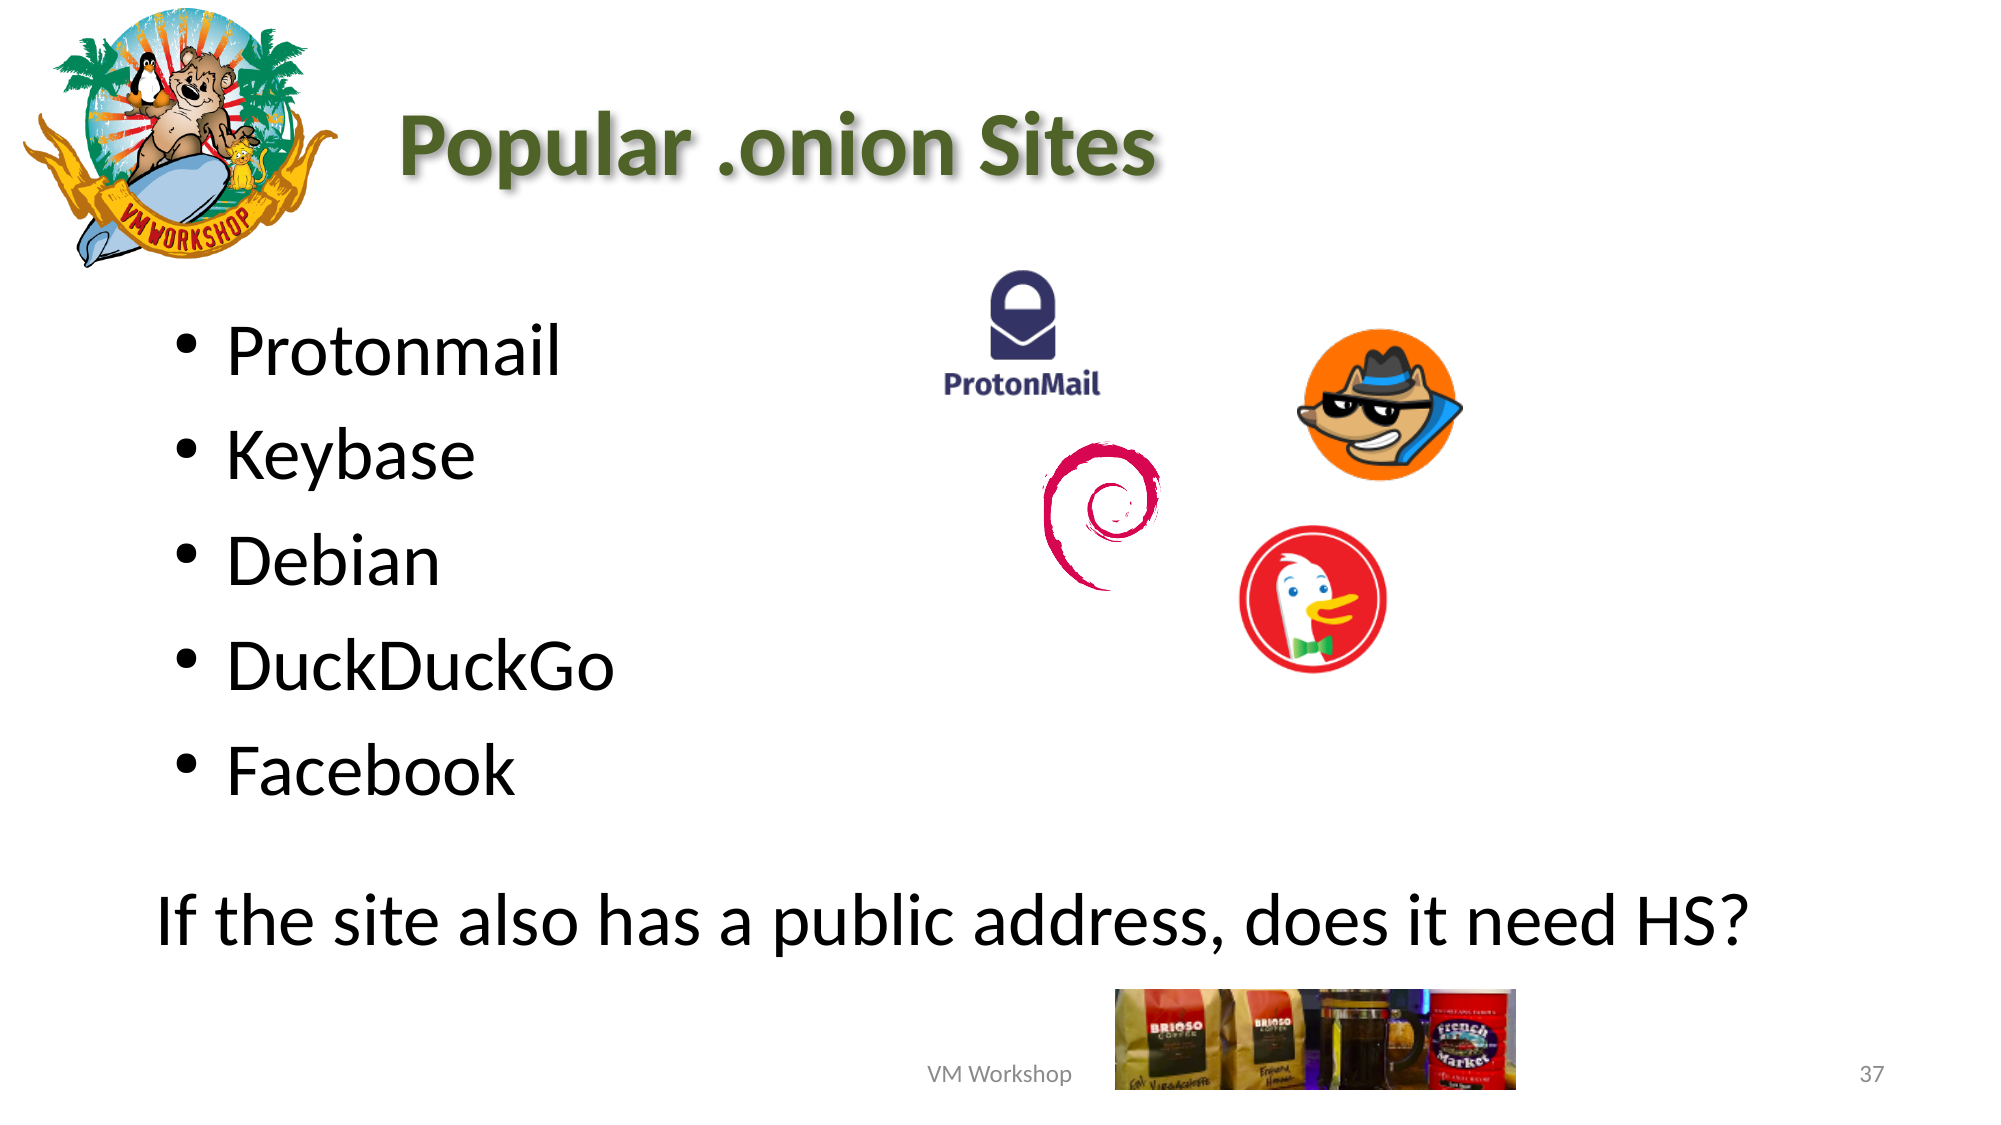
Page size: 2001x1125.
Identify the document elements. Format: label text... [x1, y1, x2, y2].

picture [1297, 322, 1463, 488]
list Protonmail Keybase Debian DuckDuckGo Facebook If the site also has a public address, does it need HS? [155, 299, 1876, 1066]
picture [23, 8, 338, 269]
picture [1115, 1066, 1516, 1090]
title Popular .onion Sites [383, 45, 1913, 233]
picture [932, 242, 1113, 423]
picture [1200, 525, 1424, 675]
picture [1012, 440, 1193, 601]
